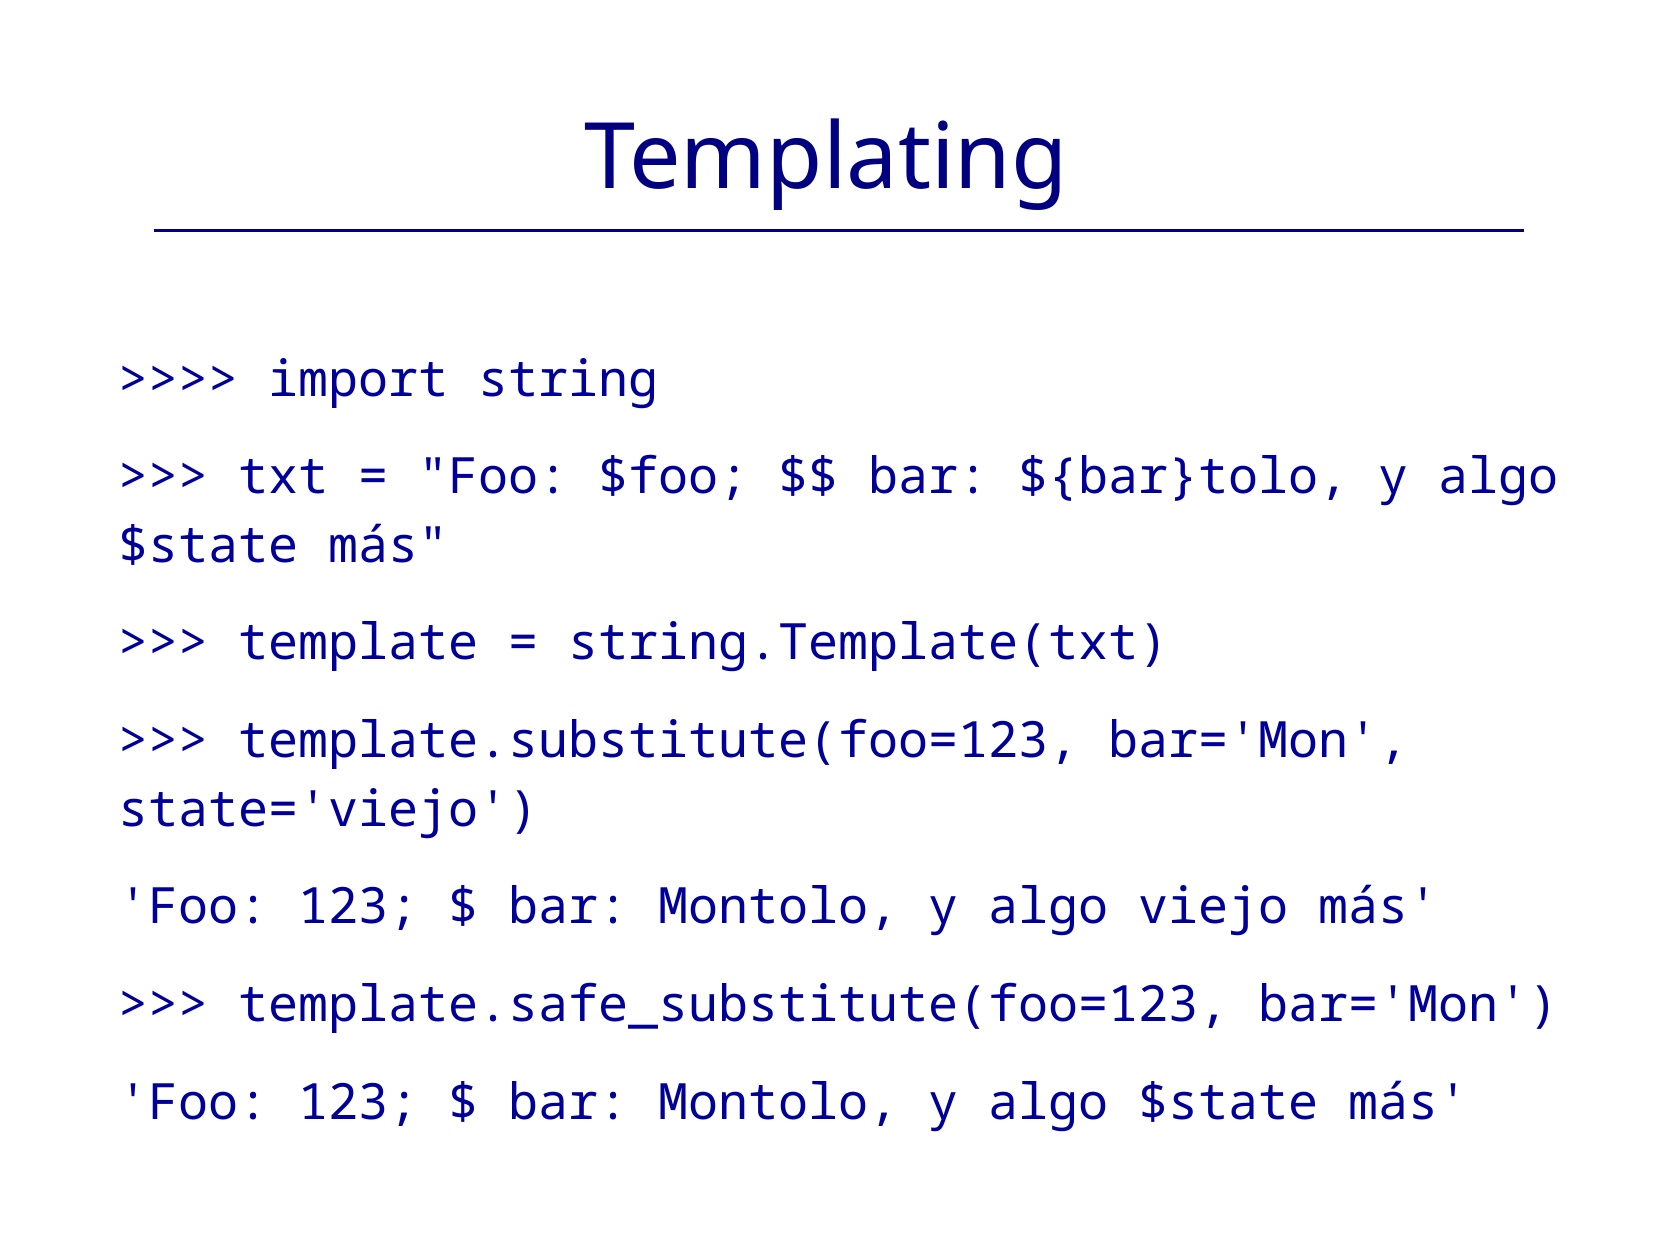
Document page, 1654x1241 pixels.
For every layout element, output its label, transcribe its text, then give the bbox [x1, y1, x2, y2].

title Templating [82, 49, 1571, 257]
list >>>> import string >>> txt = "Foo: $foo; $$ bar: ${bar}tolo, y algo $state más" >>> template = string.Template(txt) >>> template.substitute(foo=123, bar='Mon', state='viejo') 'Foo: 123; $ bar: Montolo, y algo viejo más' >>> template.safe_substitute(foo=123, bar='Mon') 'Foo: 123; $ bar: Montolo, y algo $state más' [47, 342, 1654, 1217]
